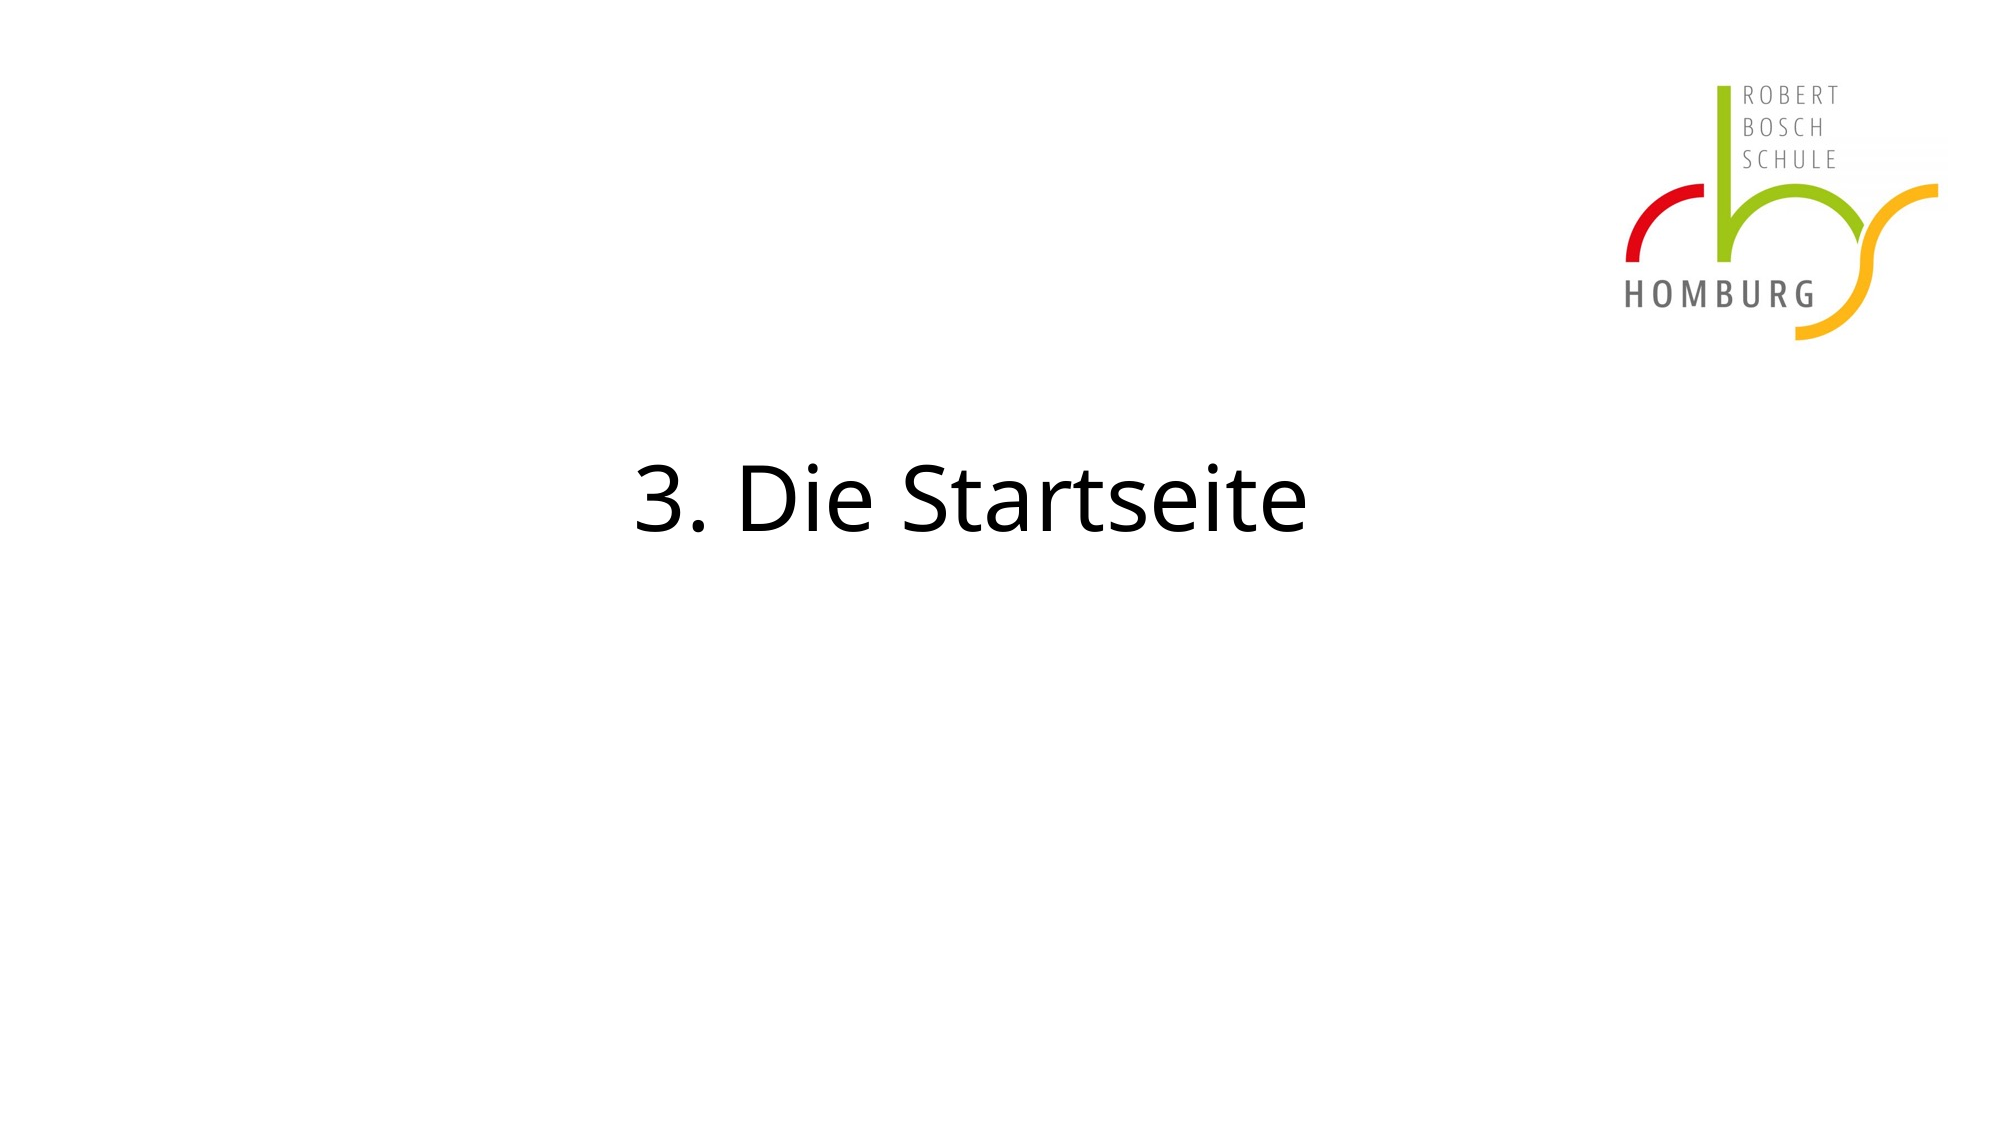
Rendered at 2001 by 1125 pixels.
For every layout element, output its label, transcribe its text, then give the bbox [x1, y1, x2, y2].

picture [1616, 47, 1948, 379]
text_box 3. Die Startseite [222, 444, 1723, 837]
